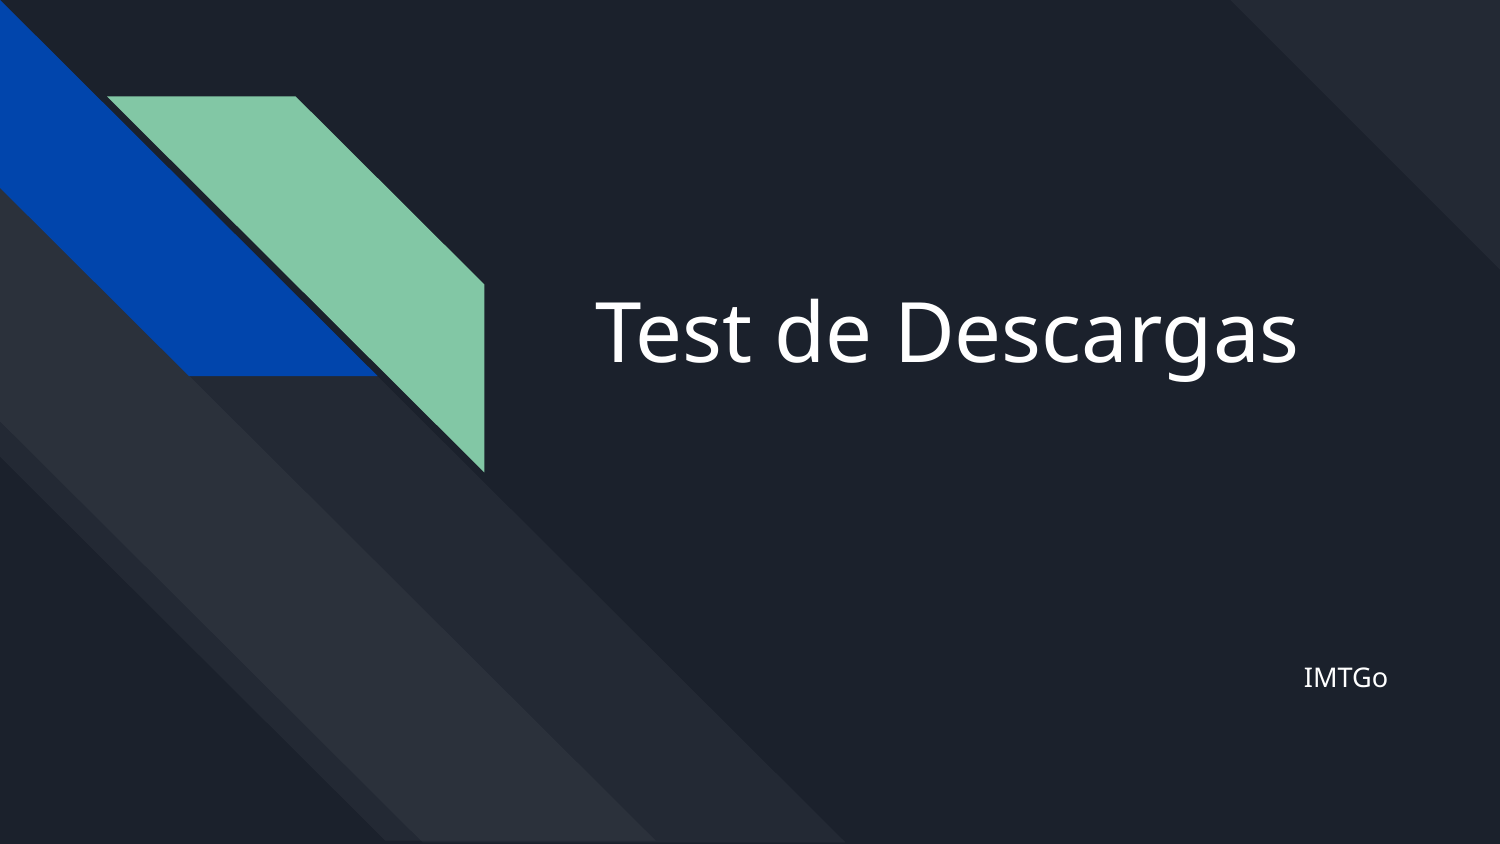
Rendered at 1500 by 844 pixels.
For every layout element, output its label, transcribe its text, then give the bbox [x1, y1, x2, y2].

subtitle IMTGo [833, 643, 1404, 727]
title Test de Descargas [580, 258, 1404, 518]
